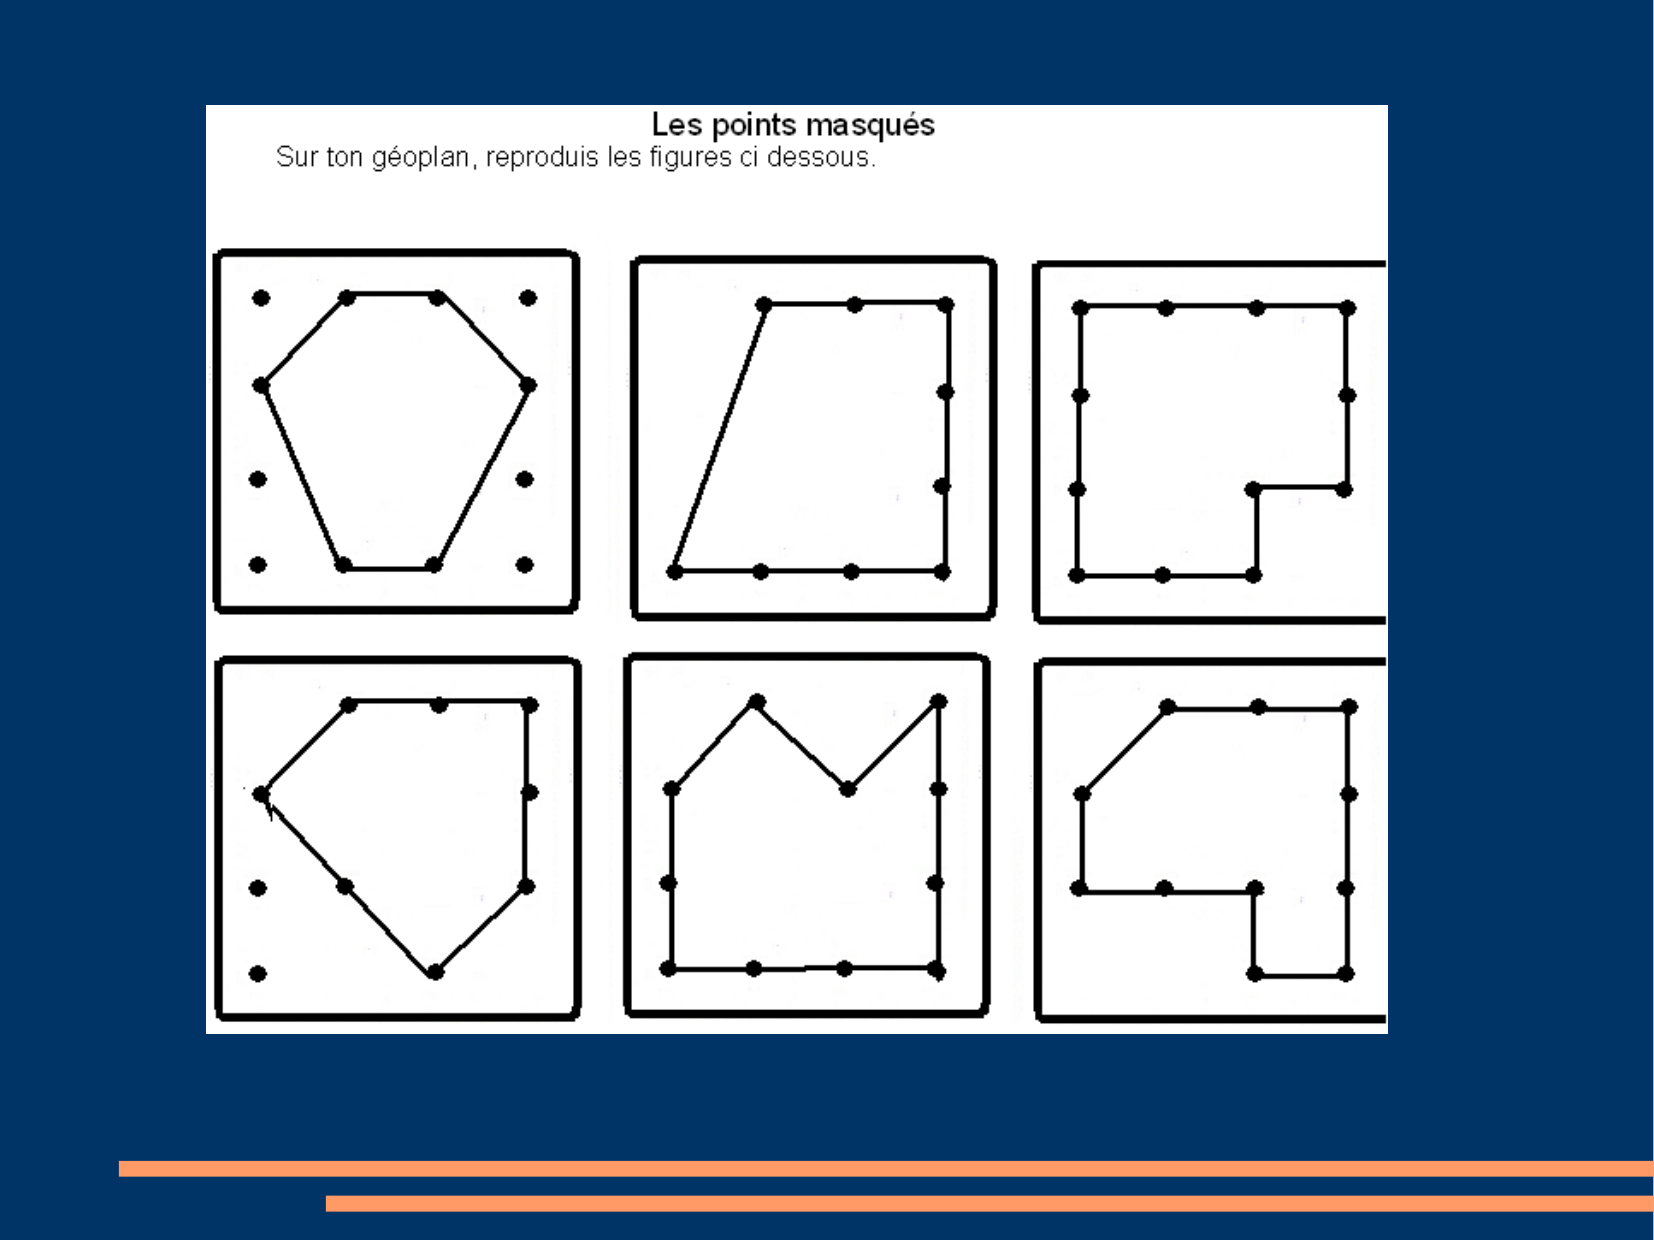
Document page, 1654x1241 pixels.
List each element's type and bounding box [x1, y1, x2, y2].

picture [206, 105, 1388, 1034]
